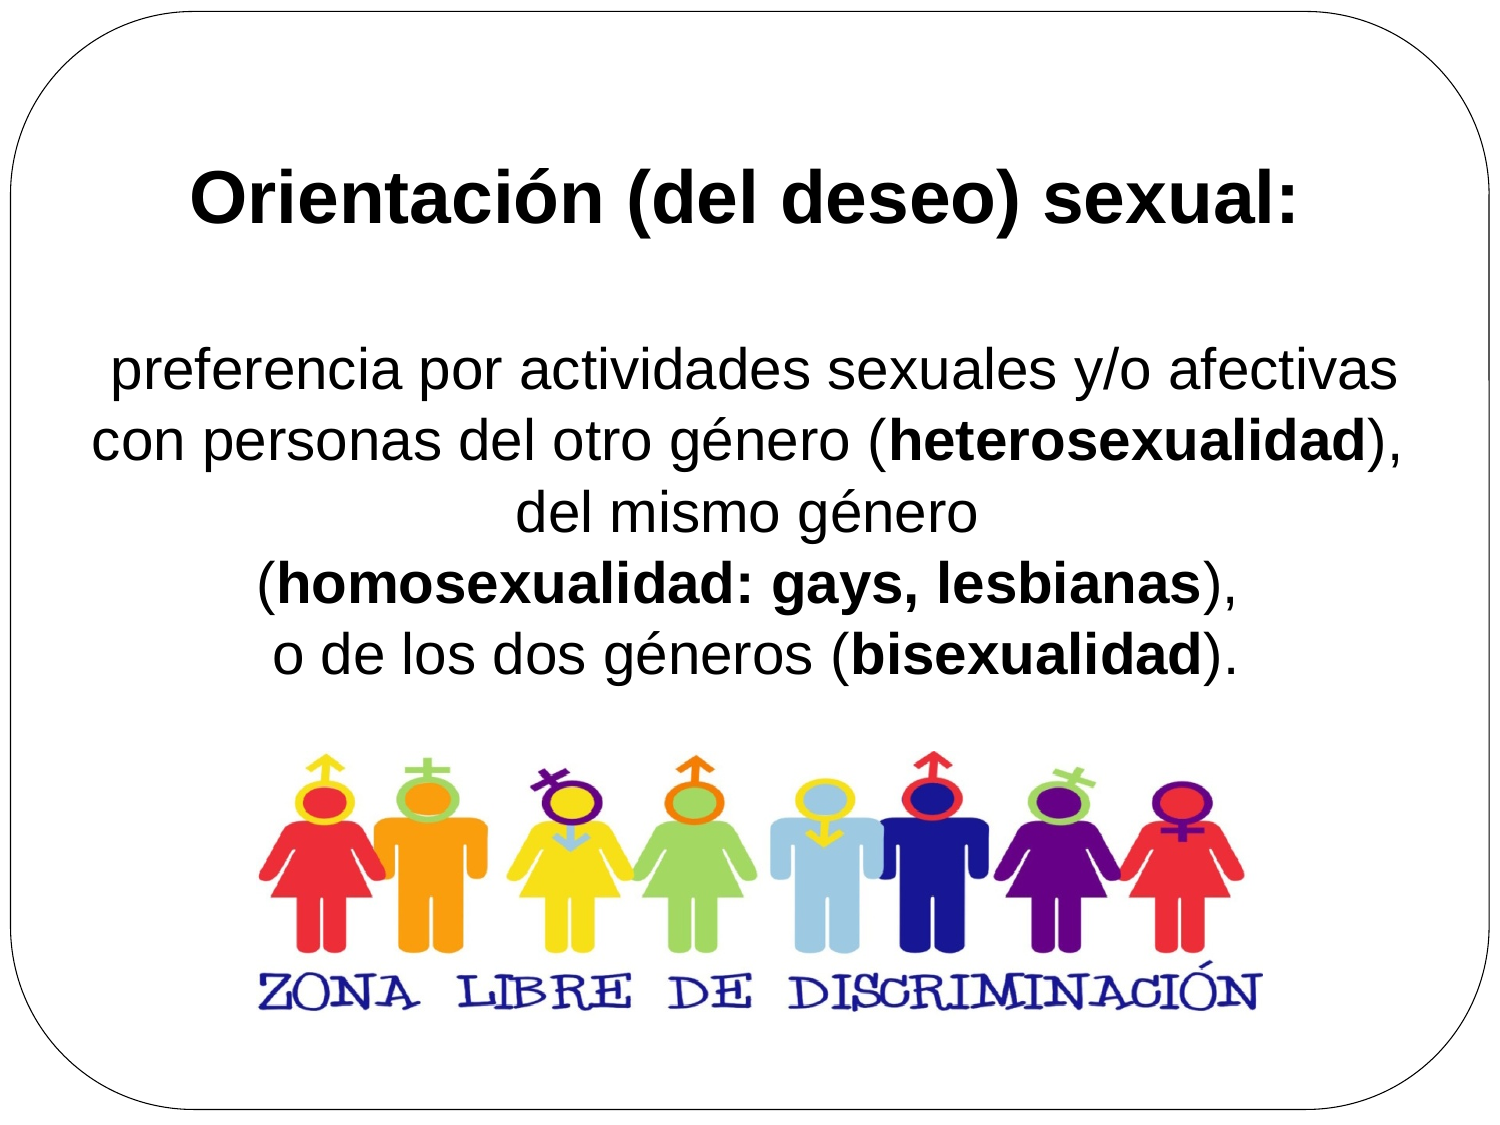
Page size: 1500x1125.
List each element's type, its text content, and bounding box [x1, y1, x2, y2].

picture [256, 751, 1263, 1018]
text_box Orientación (del deseo) sexual: preferencia por actividades sexuales y/o afectivas con personas del otro género (heterosexualidad), del mismo género (homosexualidad: gays, lesbianas), o de los dos géneros (bisexualidad). [46, 46, 1465, 695]
